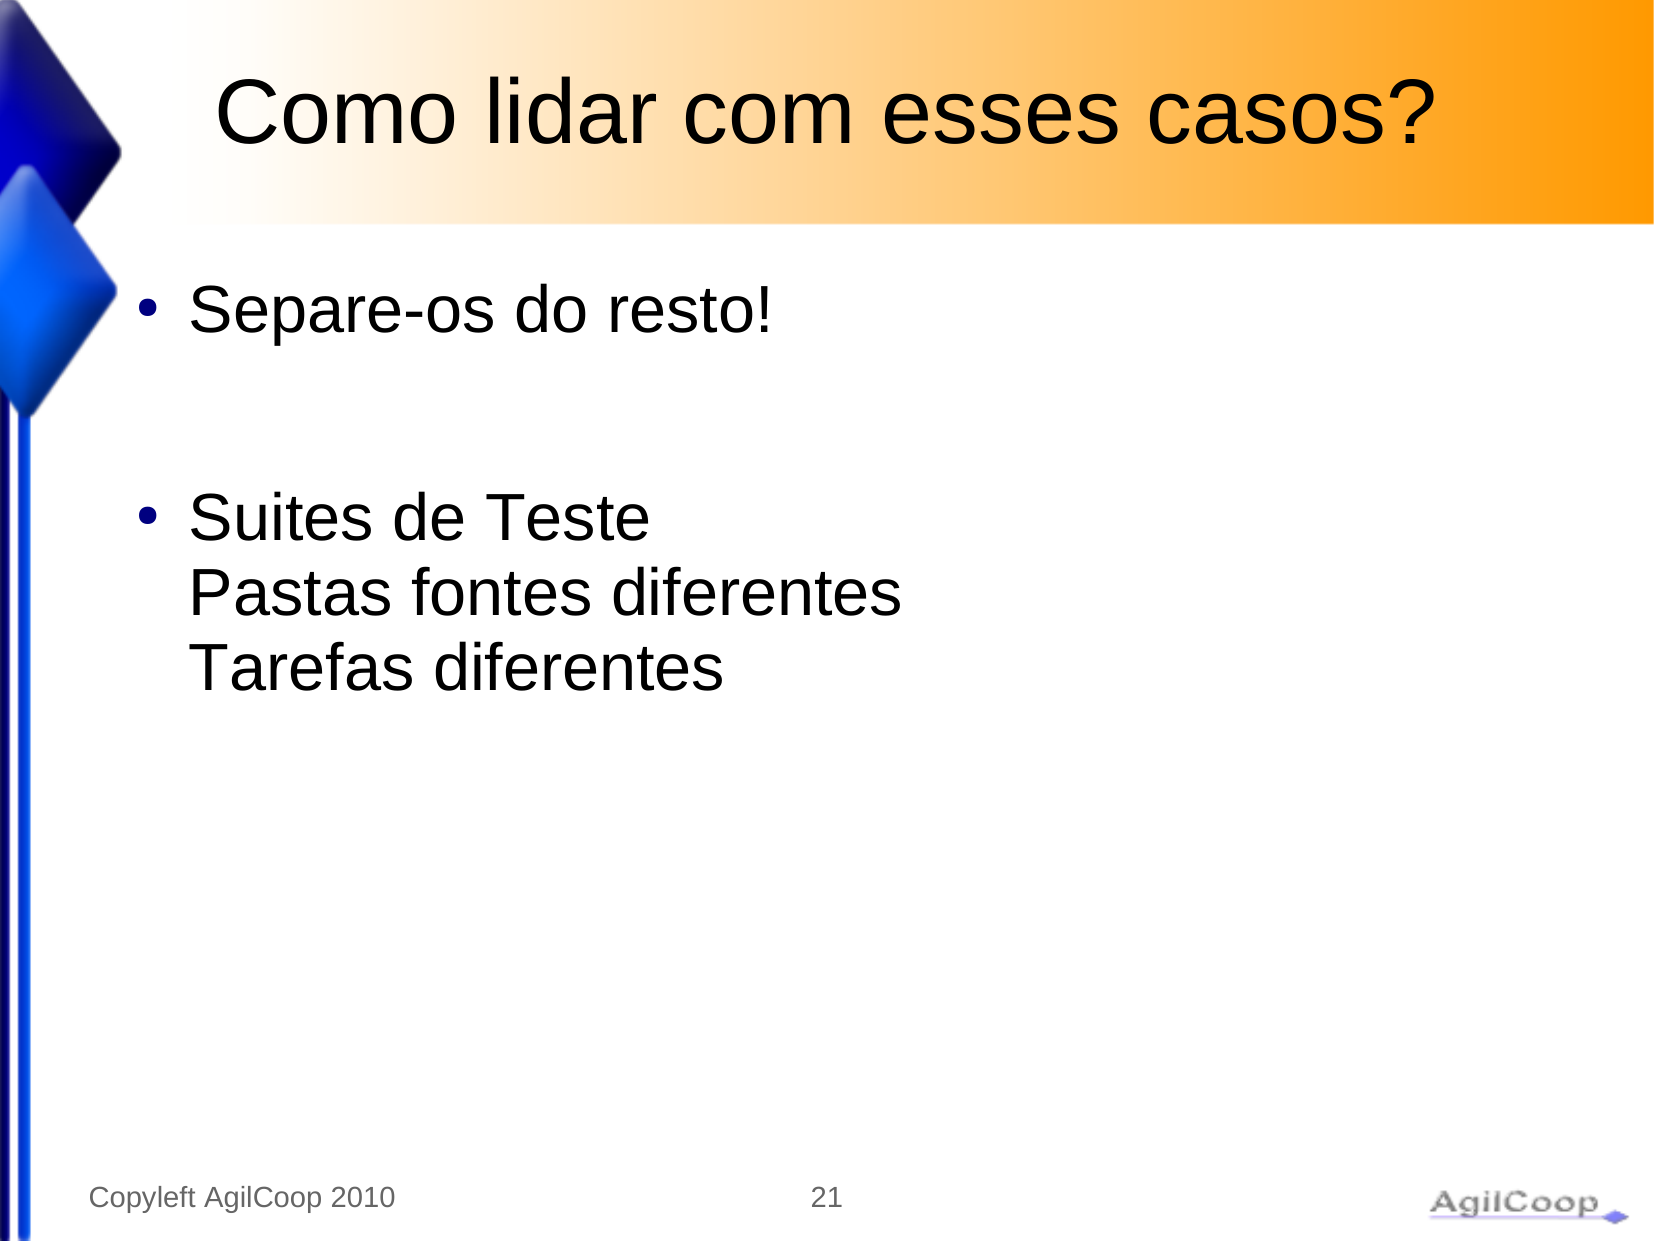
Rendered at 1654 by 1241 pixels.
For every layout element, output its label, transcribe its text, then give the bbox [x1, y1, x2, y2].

picture [0, 0, 1654, 1241]
title Como lidar com esses casos? [82, 8, 1571, 216]
list Separe-os do resto! Suites de Teste Pastas fontes diferentes Tarefas diferentes [118, 271, 1607, 1108]
